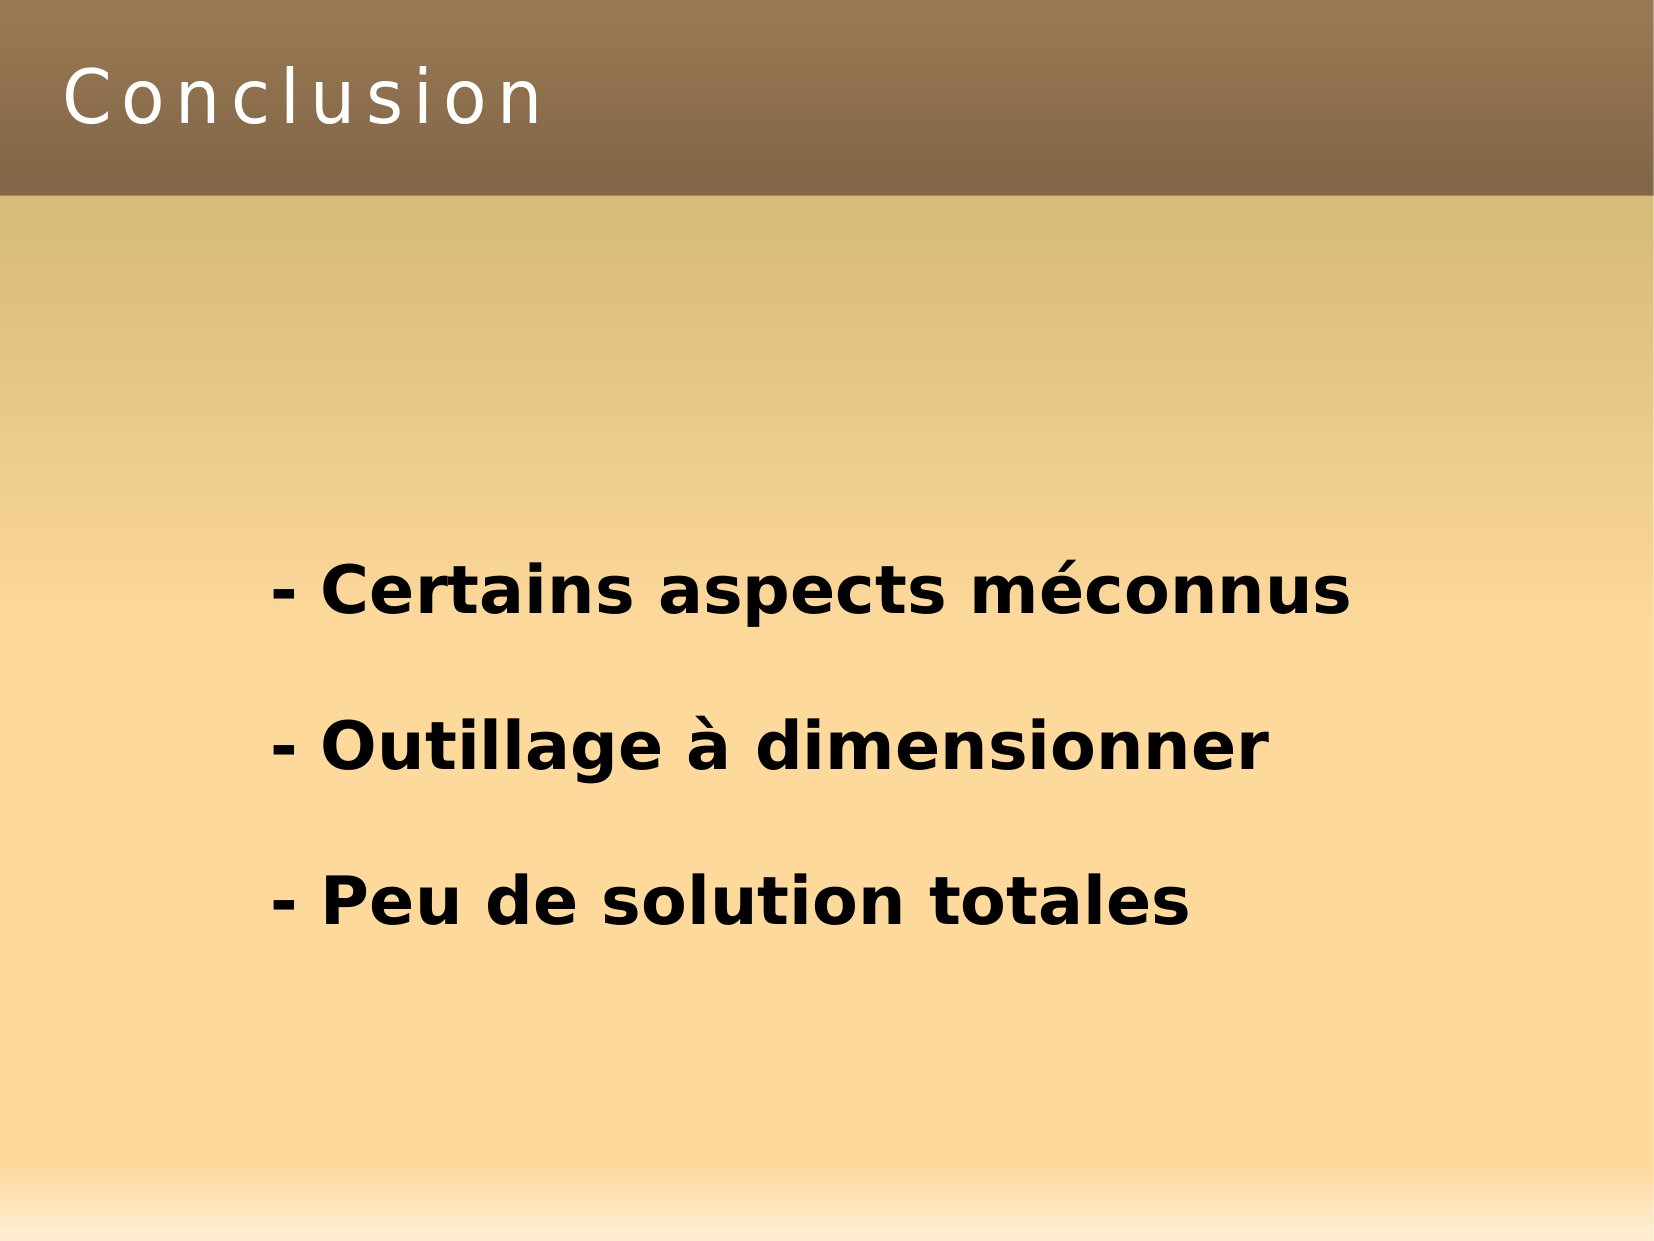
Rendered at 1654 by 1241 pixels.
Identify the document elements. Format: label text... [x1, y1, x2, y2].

title Conclusion [62, 23, 1598, 172]
text_box - Certains aspects méconnus - Outillage à dimensionner - Peu de solution totales [255, 544, 1369, 948]
picture [0, 0, 1654, 1241]
